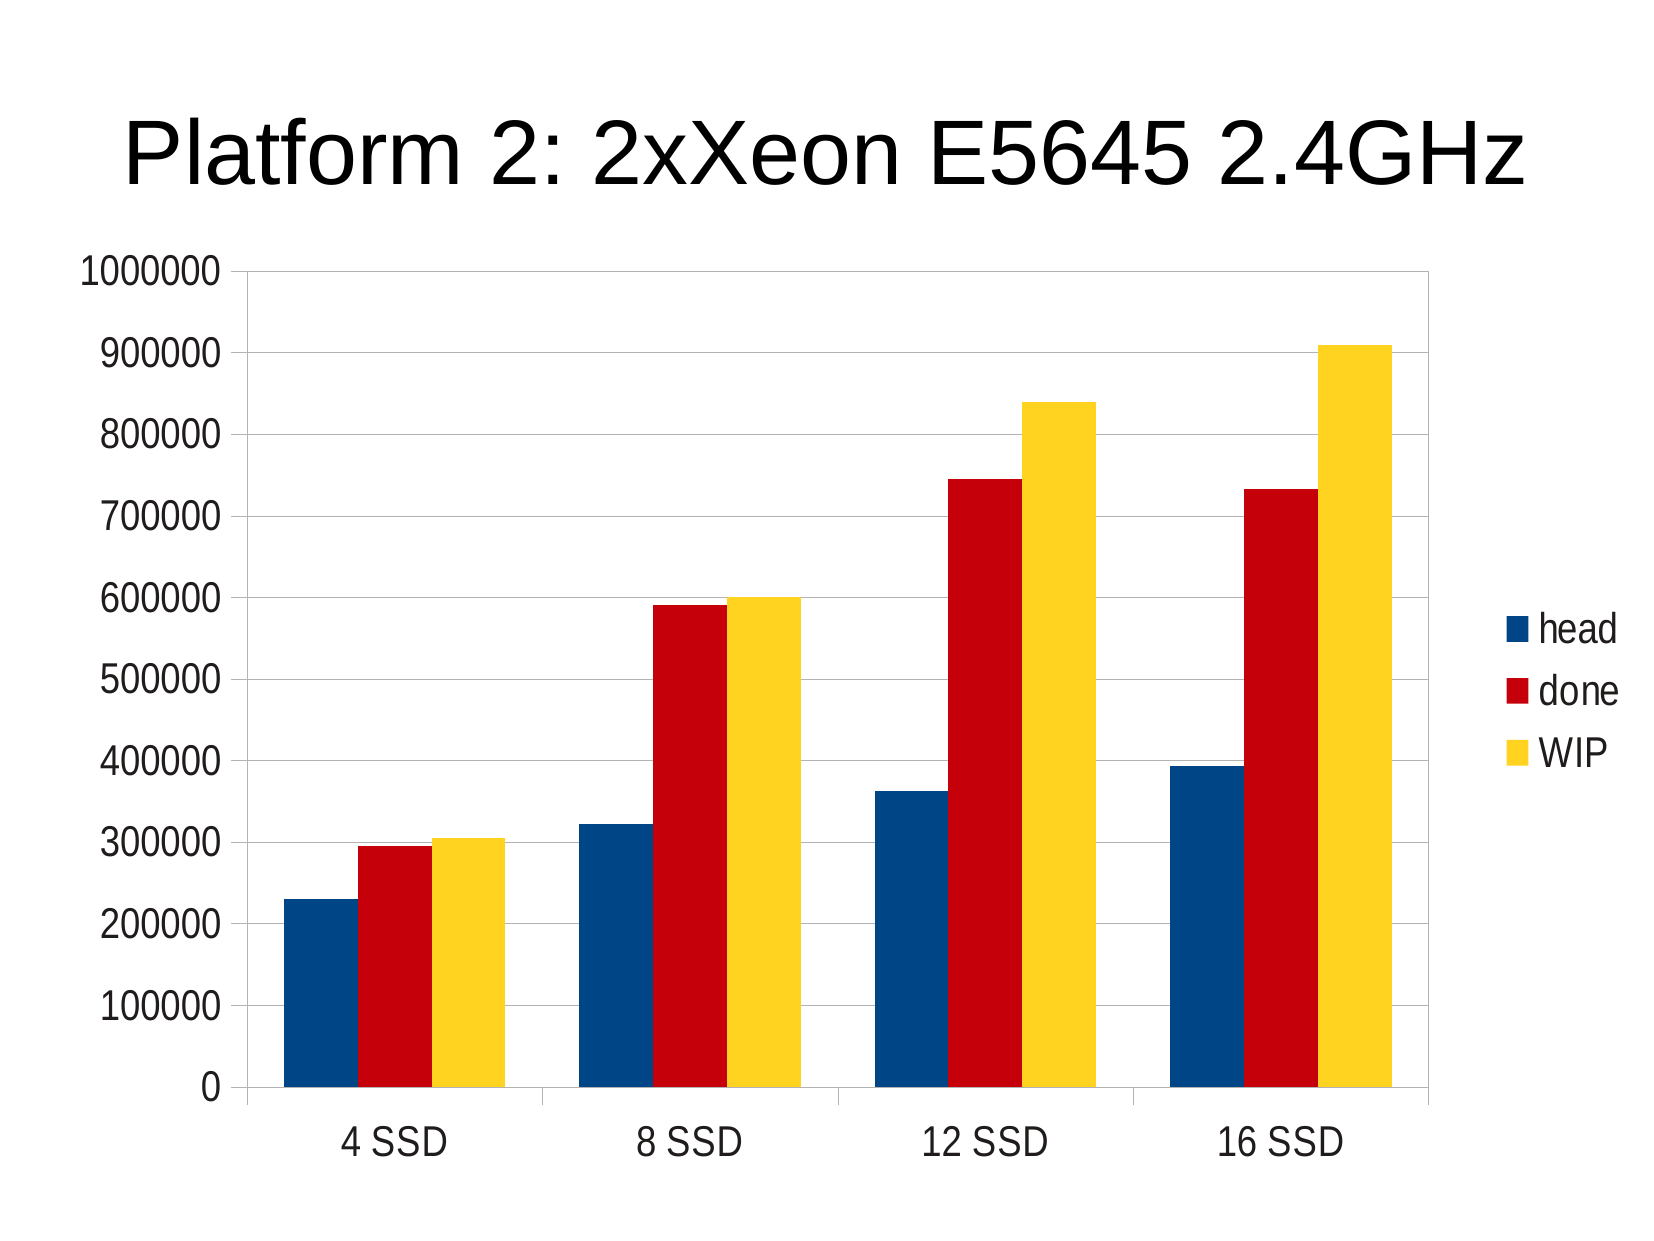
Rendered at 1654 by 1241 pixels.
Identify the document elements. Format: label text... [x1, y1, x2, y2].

picture [0, 141, 1654, 1241]
title Platform 2: 2xXeon E5645 2.4GHz [82, 49, 1571, 257]
